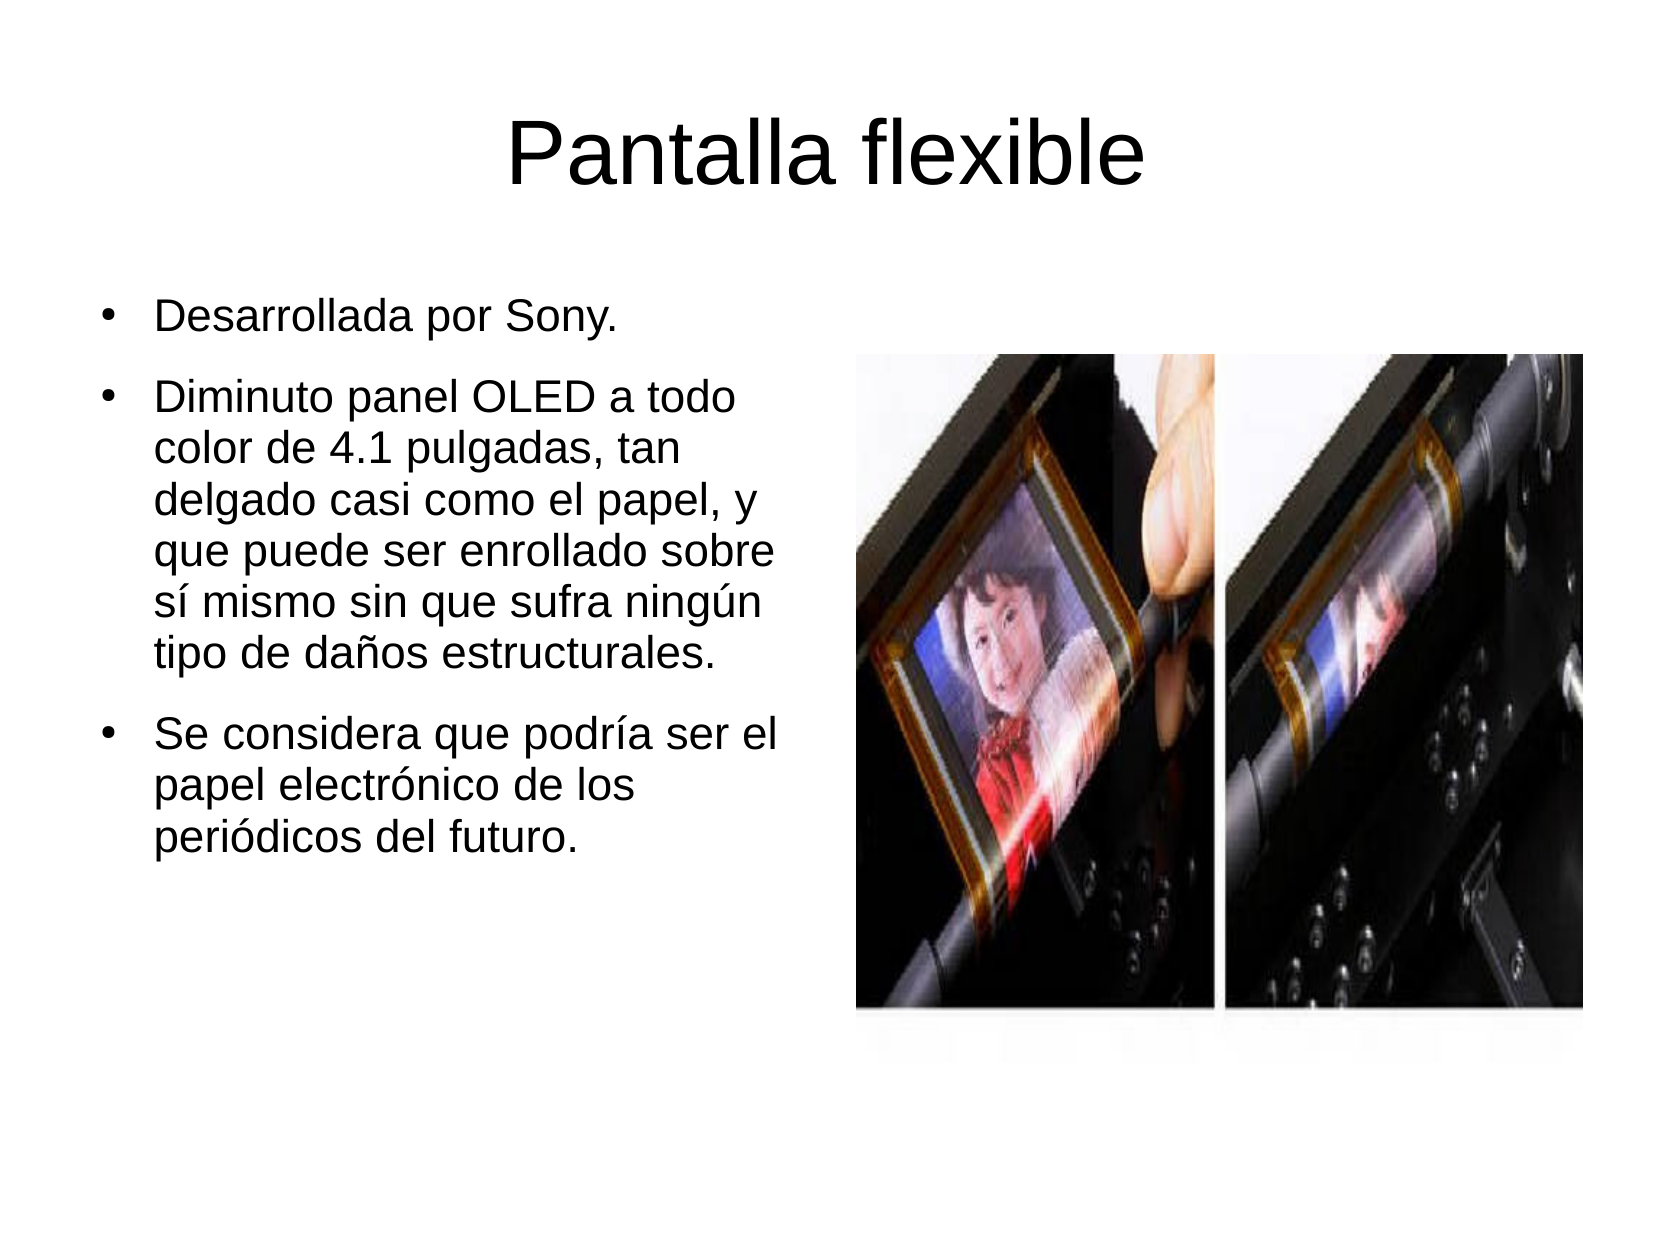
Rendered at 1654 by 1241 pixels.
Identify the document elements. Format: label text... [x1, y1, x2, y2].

picture [856, 354, 1583, 1063]
title Pantalla flexible [82, 56, 1571, 250]
list Desarrollada por Sony. Diminuto panel OLED a todo color de 4.1 pulgadas, tan delgado casi como el papel, y que puede ser enrollado sobre sí mismo sin que sufra ningún tipo de daños estructurales. Se considera que podría ser el papel electrónico de los periódicos del futuro. [82, 290, 809, 1094]
